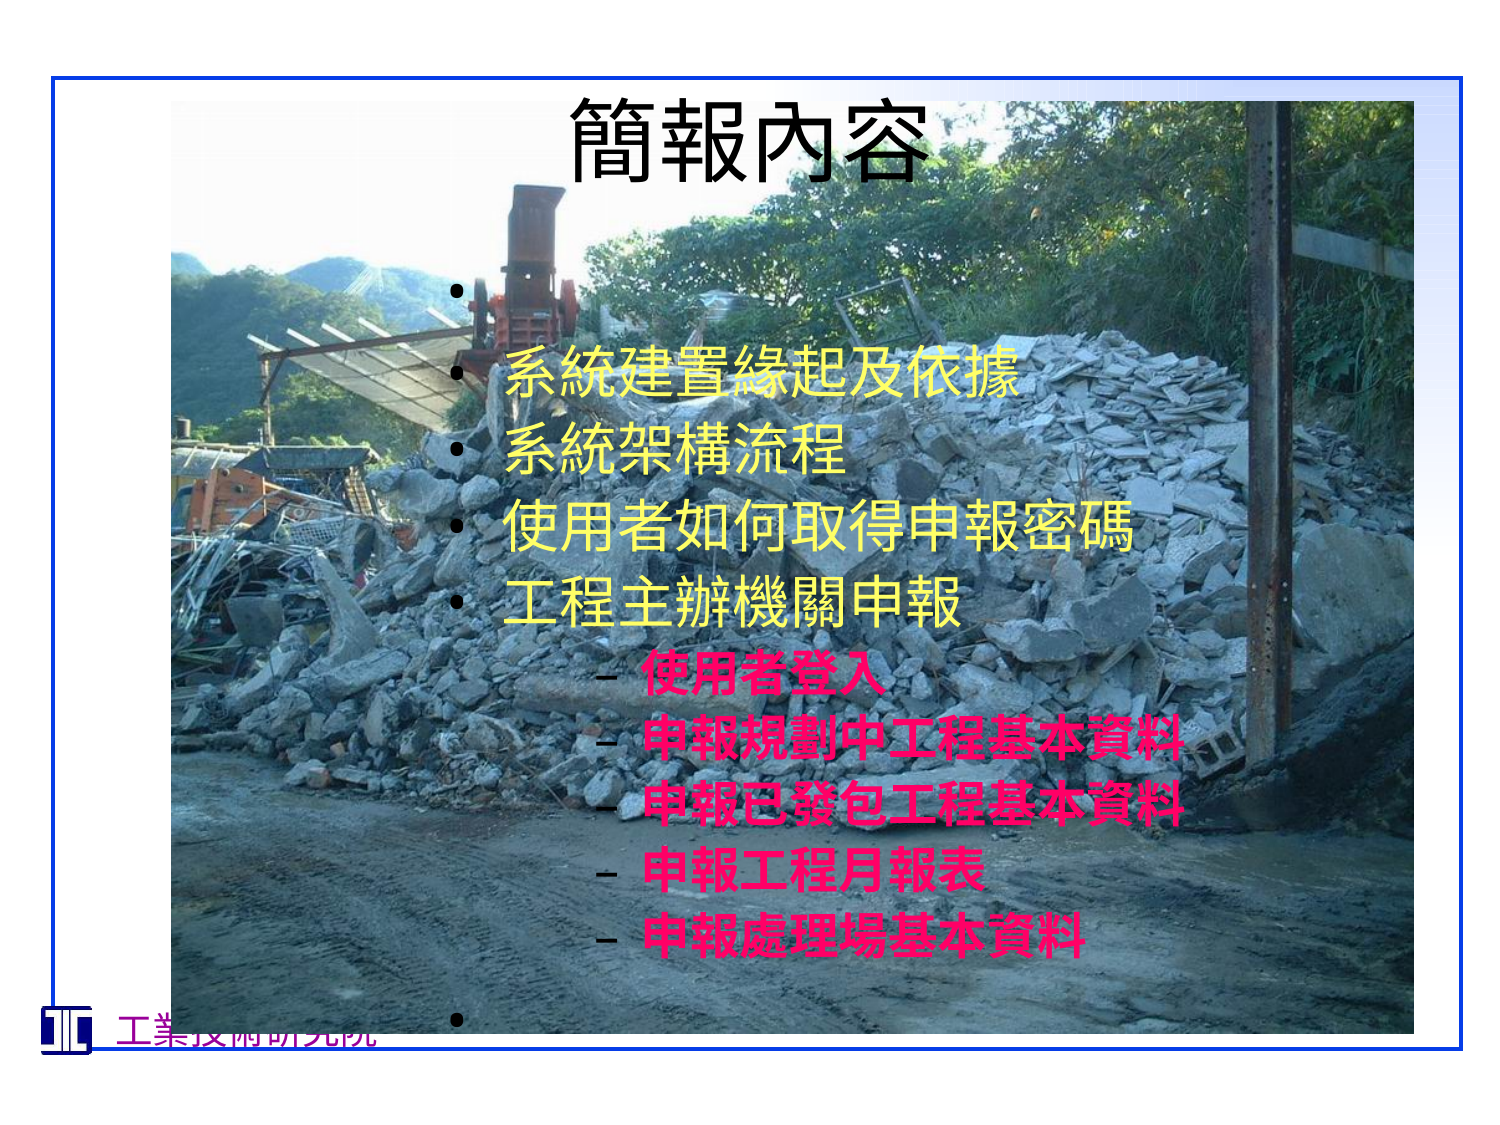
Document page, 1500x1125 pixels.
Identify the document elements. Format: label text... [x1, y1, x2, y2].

title 簡報內容 [75, 45, 1426, 233]
picture [171, 233, 1414, 1034]
list 系統建置緣起及依據 系統架構流程 使用者如何取得申報密碼 工程主辦機關申報 使用者登入 申報規劃中工程基本資料 申報已發包工程基本資料 申報工程月報表 申報處理場基本資料 [430, 243, 1225, 986]
